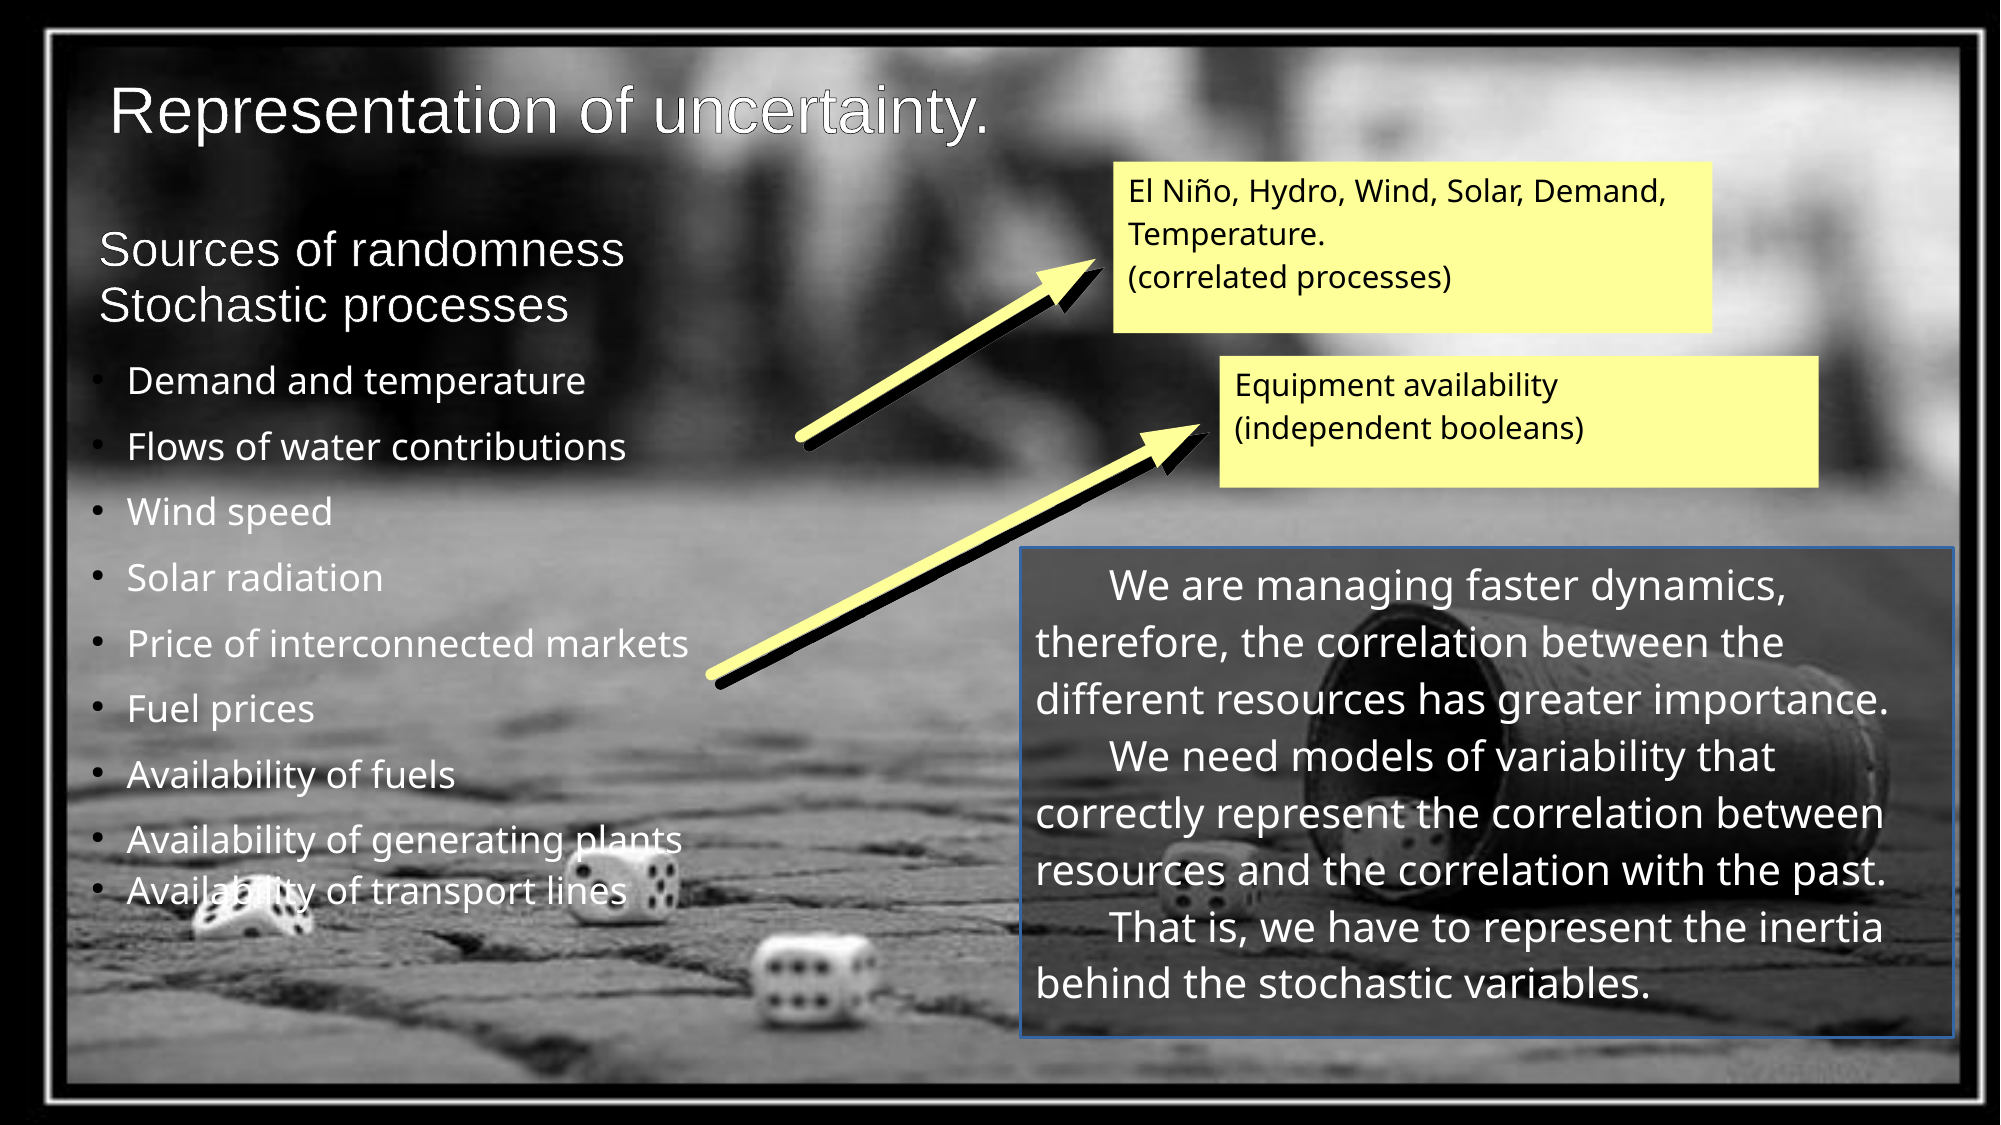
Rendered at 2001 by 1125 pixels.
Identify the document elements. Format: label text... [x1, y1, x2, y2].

picture [0, 0, 2000, 1125]
text_box Sources of randomness Stochastic processes [83, 213, 819, 347]
text_box We are managing faster dynamics, therefore, the correlation between the different resources has greater importance. We need models of variability that correctly represent the correlation between resources and the correlation with the past. That is, we have to represent the inertia behind the stochastic variables. [1020, 547, 1954, 1038]
text_box Representation of uncertainty. [93, 65, 1470, 174]
text_box Equipment availability (independent booleans) [1219, 355, 1819, 488]
text_box Demand and temperature Flows of water contributions Wind speed Solar radiation Price of interconnected markets Fuel prices Availability of fuels Availability of generating plants Availability of transport lines [76, 347, 953, 963]
text_box El Niño, Hydro, Wind, Solar, Demand, Temperature. (correlated processes) [1113, 161, 1713, 334]
